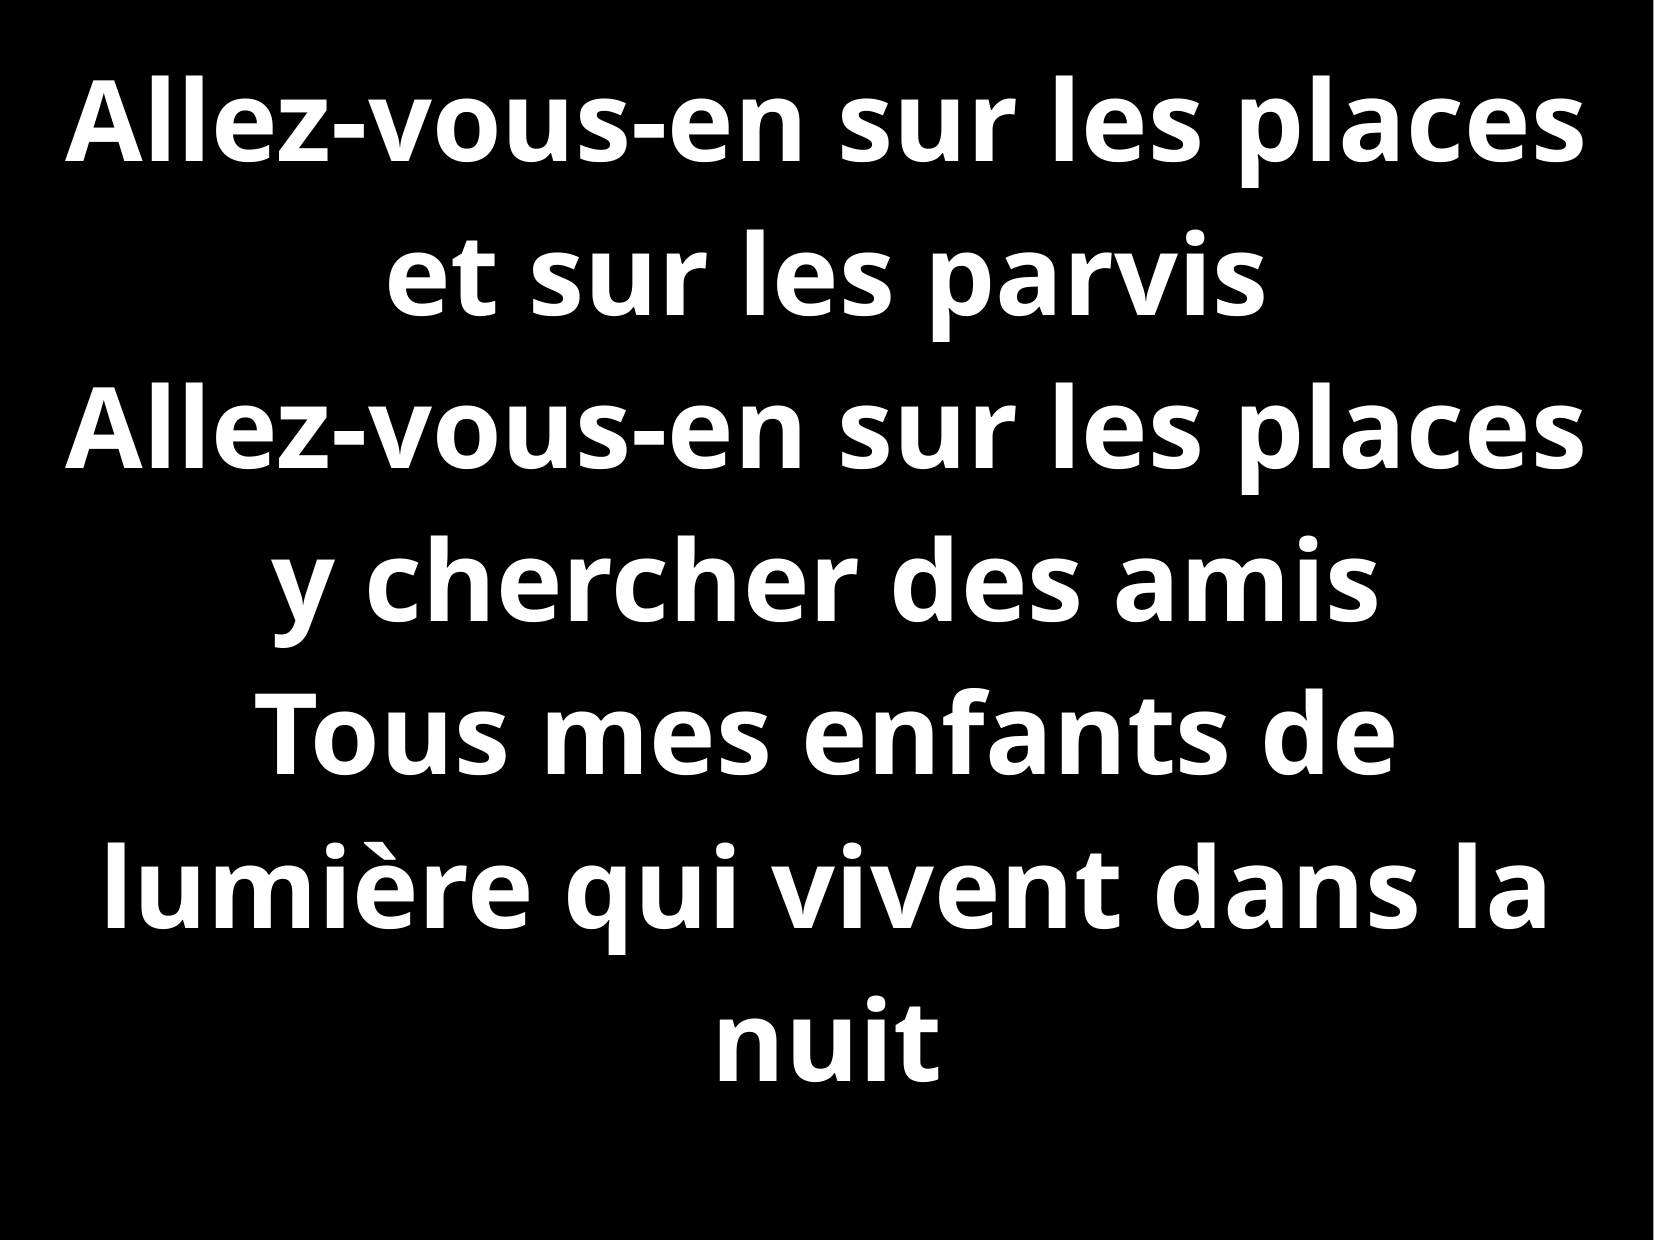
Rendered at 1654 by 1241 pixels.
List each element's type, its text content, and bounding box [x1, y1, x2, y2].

subtitle Allez-vous-en sur les places et sur les parvis Allez-vous-en sur les places y chercher des amis Tous mes enfants de lumière qui vivent dans la nuit [35, 29, 1619, 1127]
